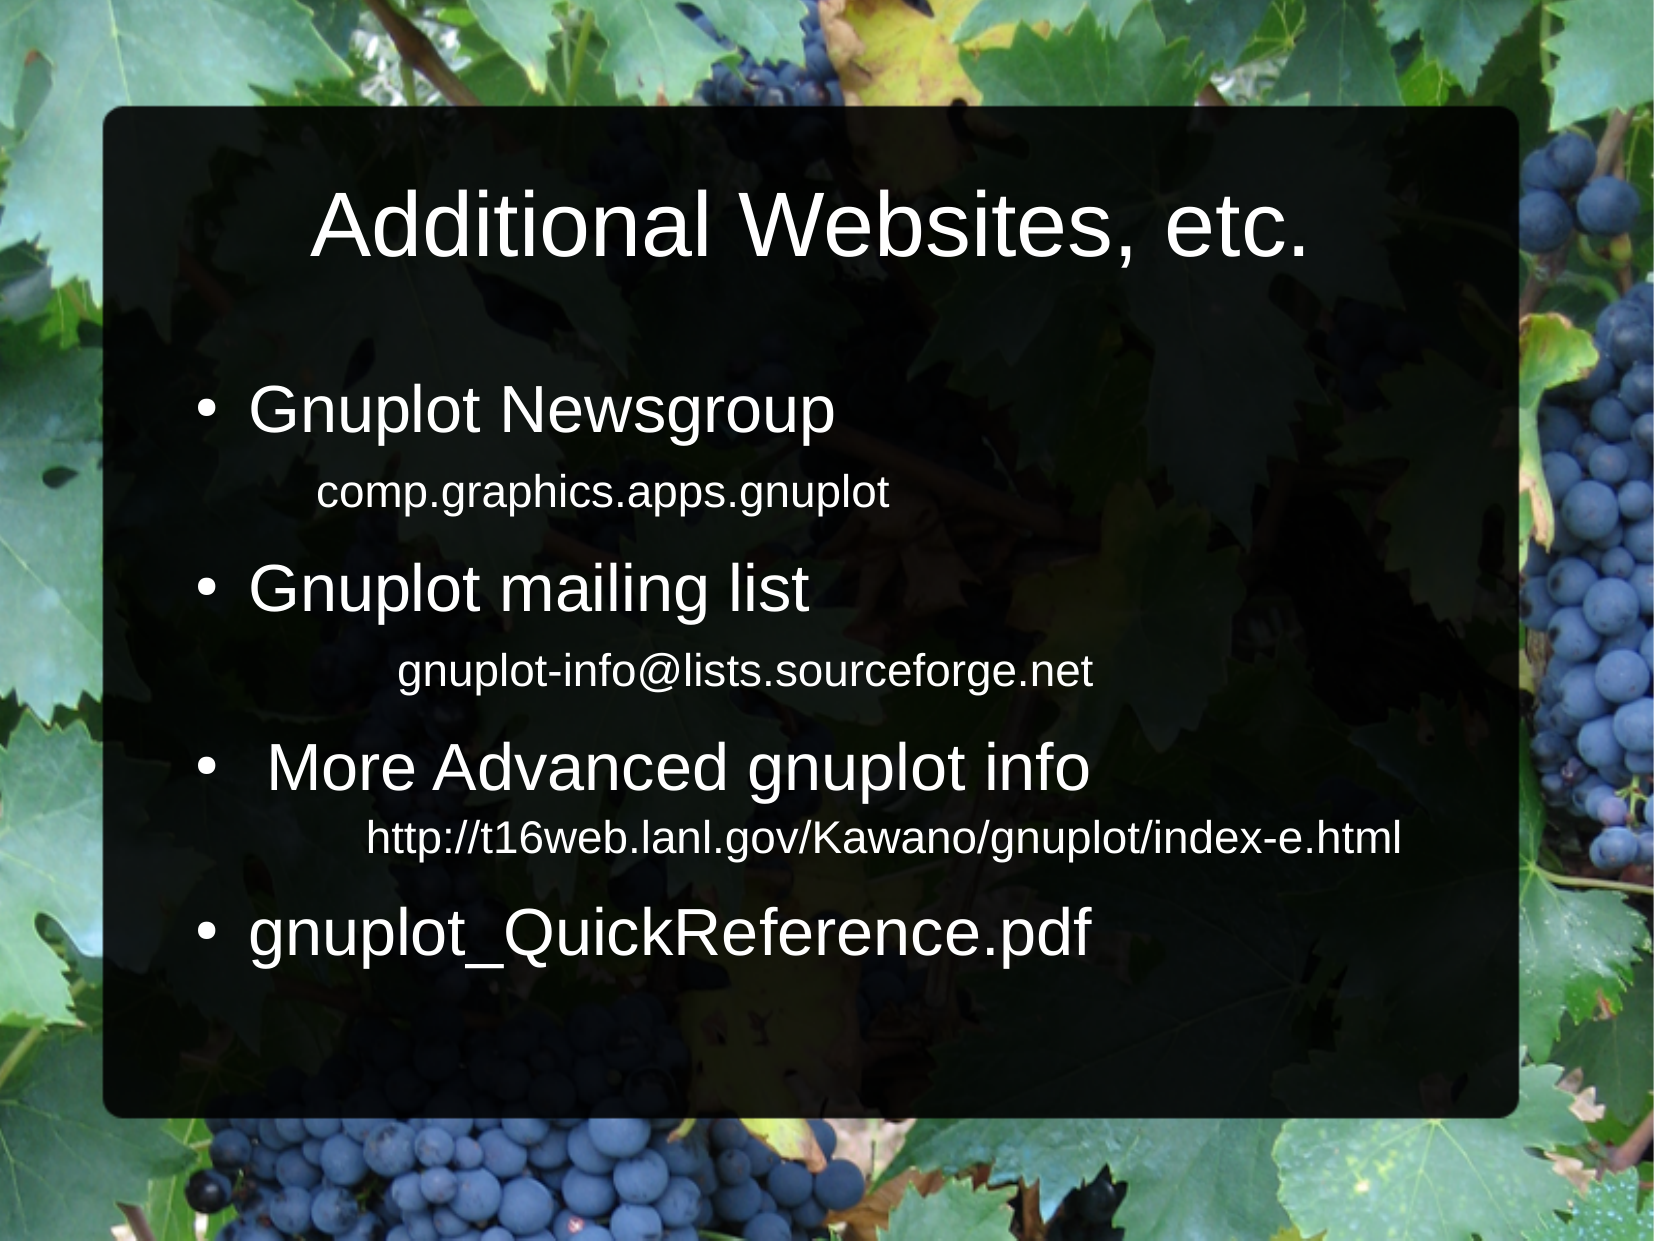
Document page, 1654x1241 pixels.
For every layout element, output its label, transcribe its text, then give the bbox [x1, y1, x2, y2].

title Additional Websites, etc. [118, 150, 1506, 301]
list Gnuplot Newsgroup comp.graphics.apps.gnuplot Gnuplot mailing list gnuplot-info@lists.sourceforge.net More Advanced gnuplot info http://t16web.lanl.gov/Kawano/gnuplot/index-e.html gnuplot_QuickReference.pdf [177, 372, 1426, 970]
picture [0, 0, 1654, 1241]
